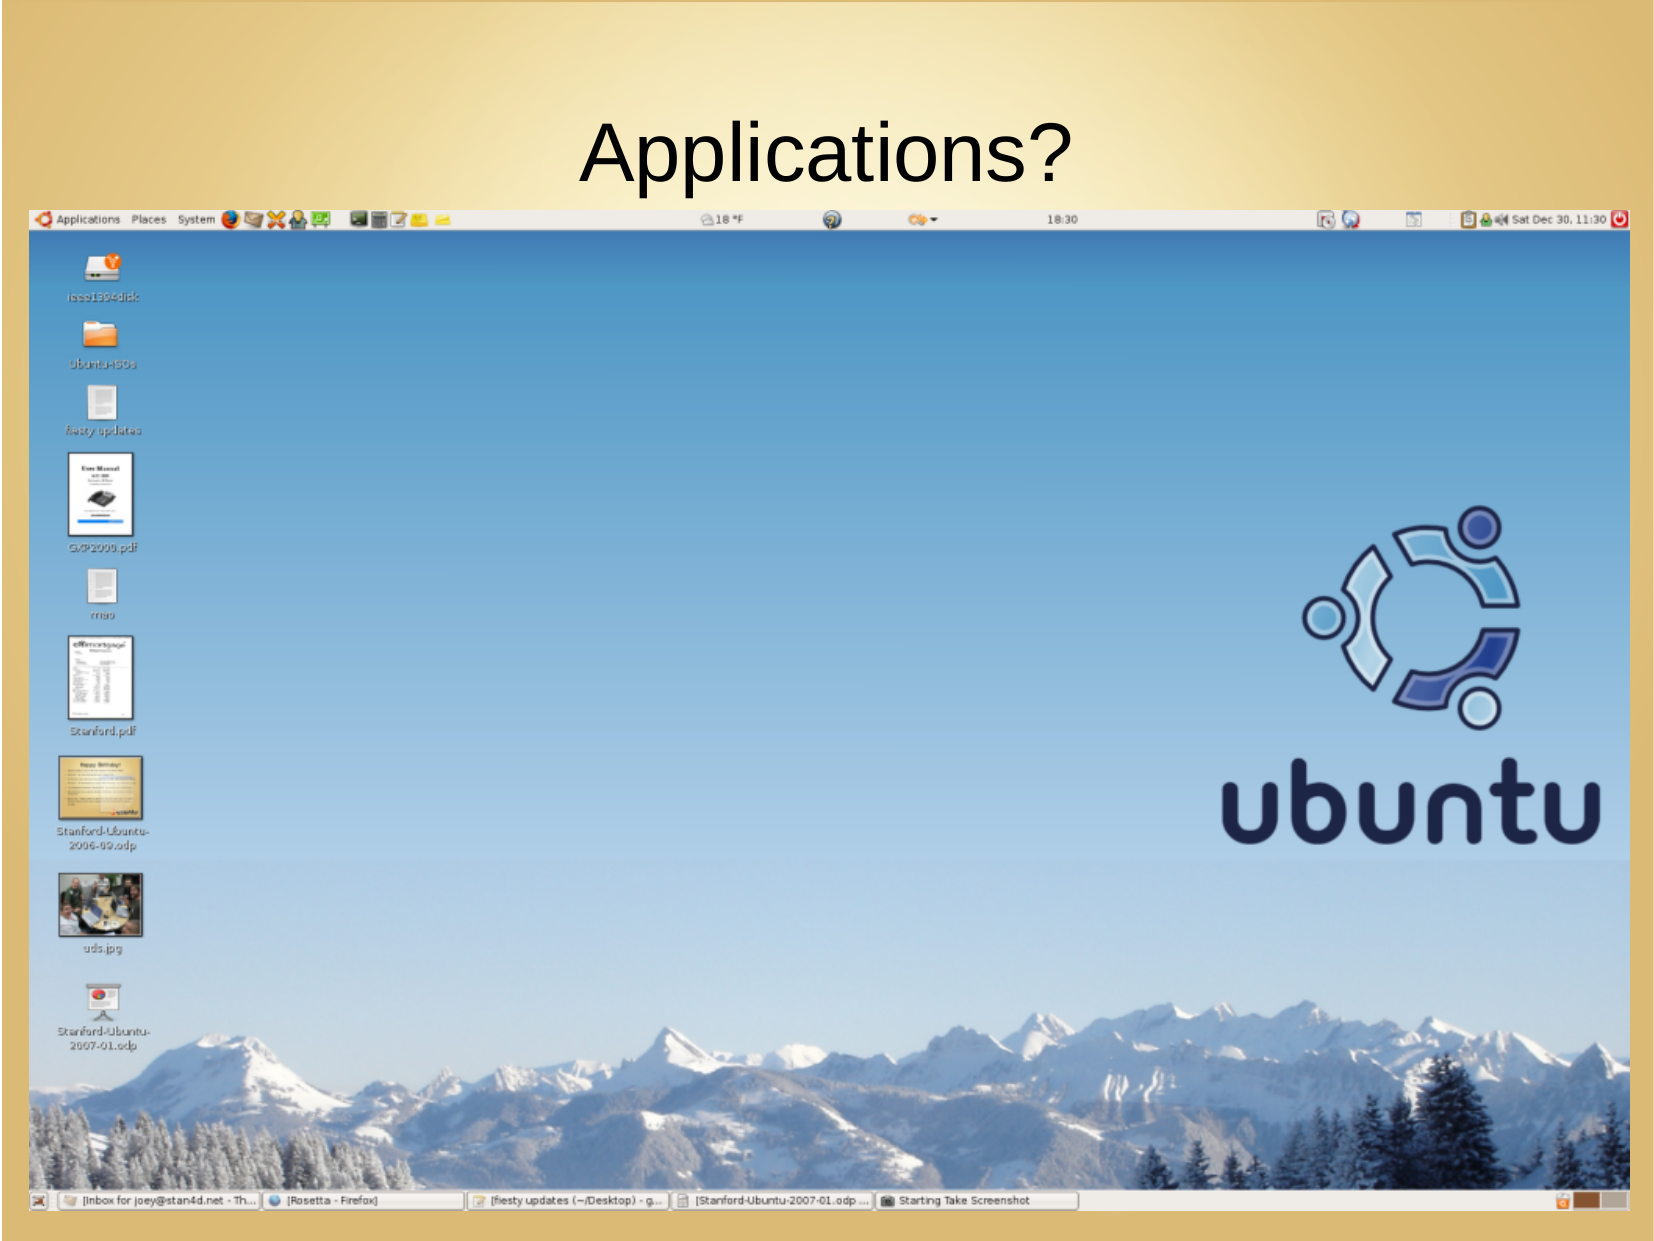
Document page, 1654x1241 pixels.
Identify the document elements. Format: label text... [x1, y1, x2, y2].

picture [2, 0, 1654, 1241]
title Applications? [82, 49, 1571, 210]
